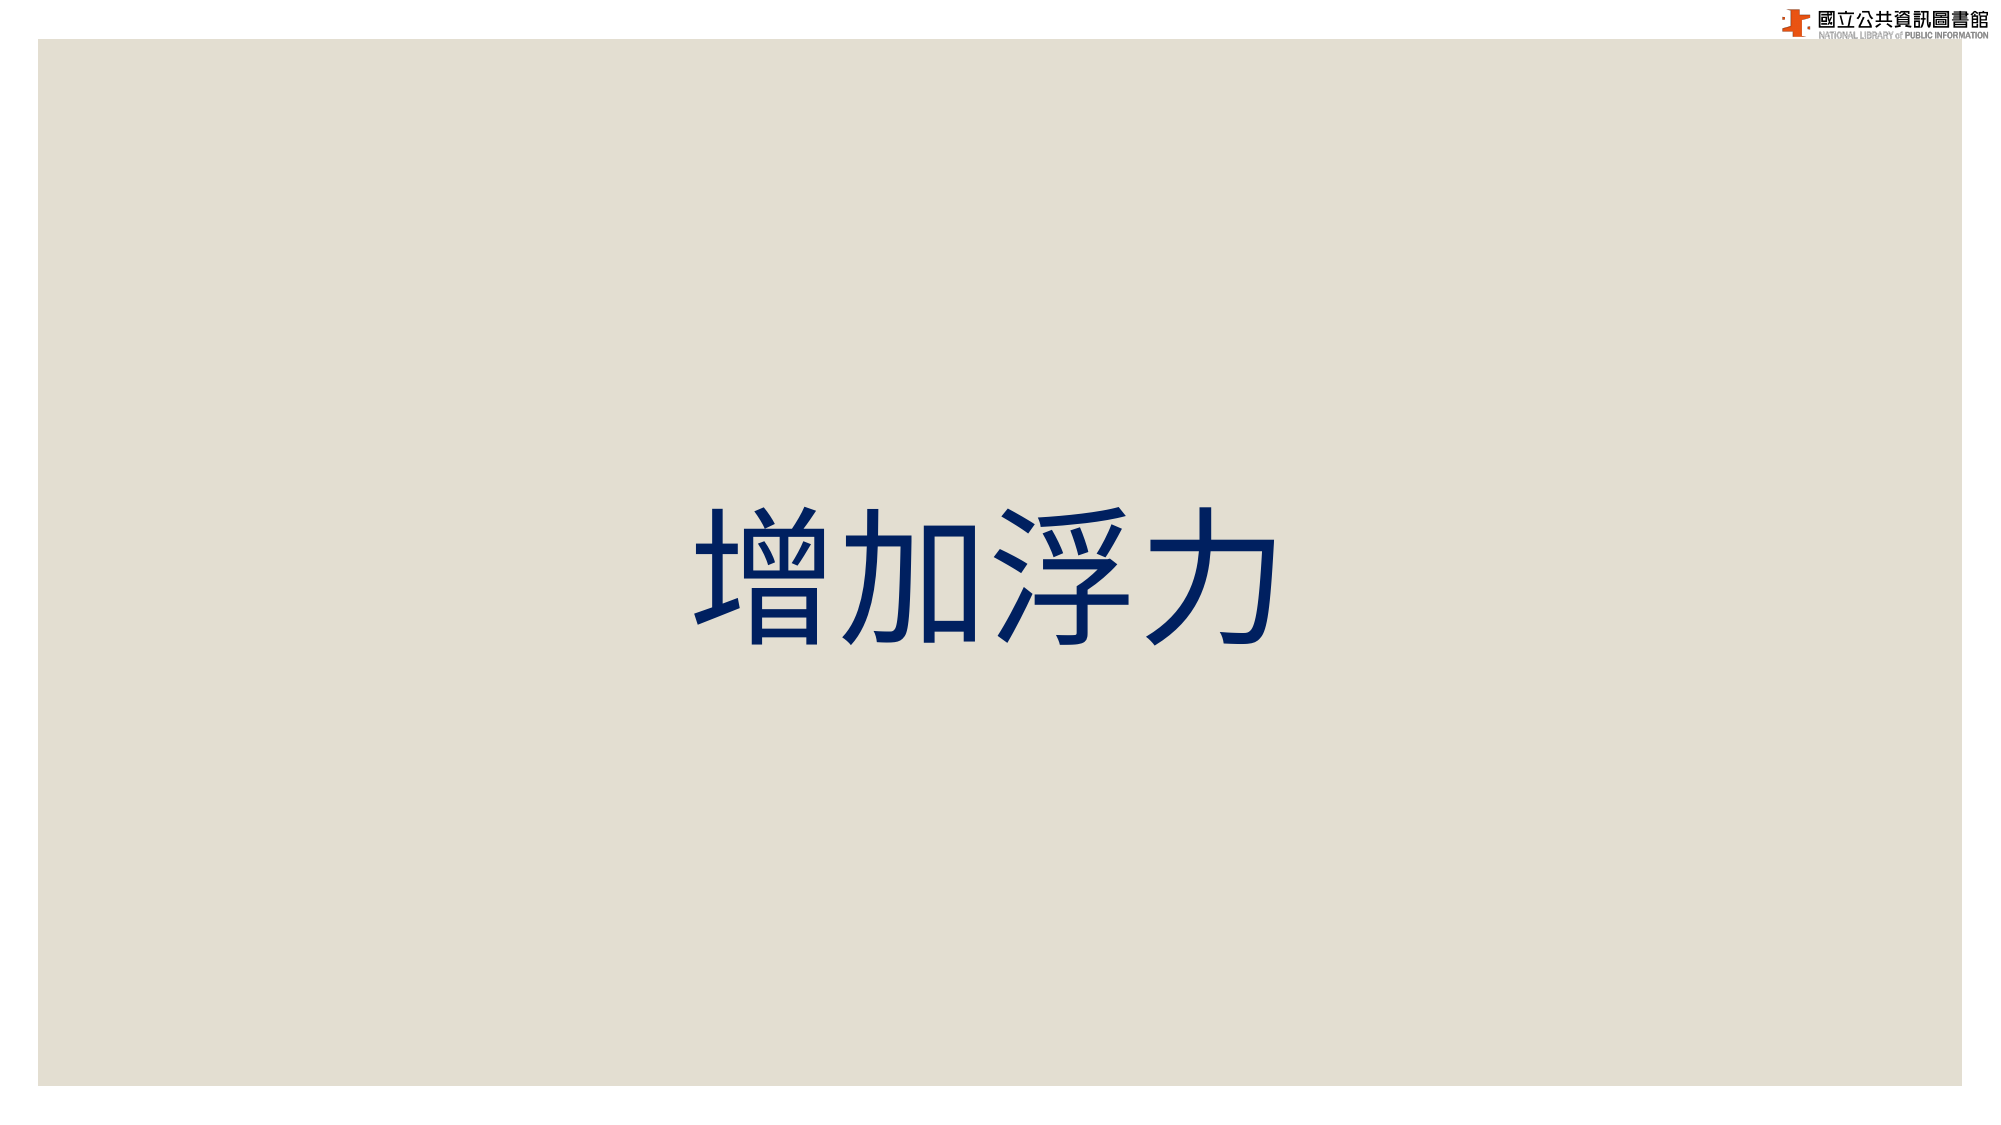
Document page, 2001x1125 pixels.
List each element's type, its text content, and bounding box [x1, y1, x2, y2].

text_box 增加浮力 [674, 476, 1304, 671]
